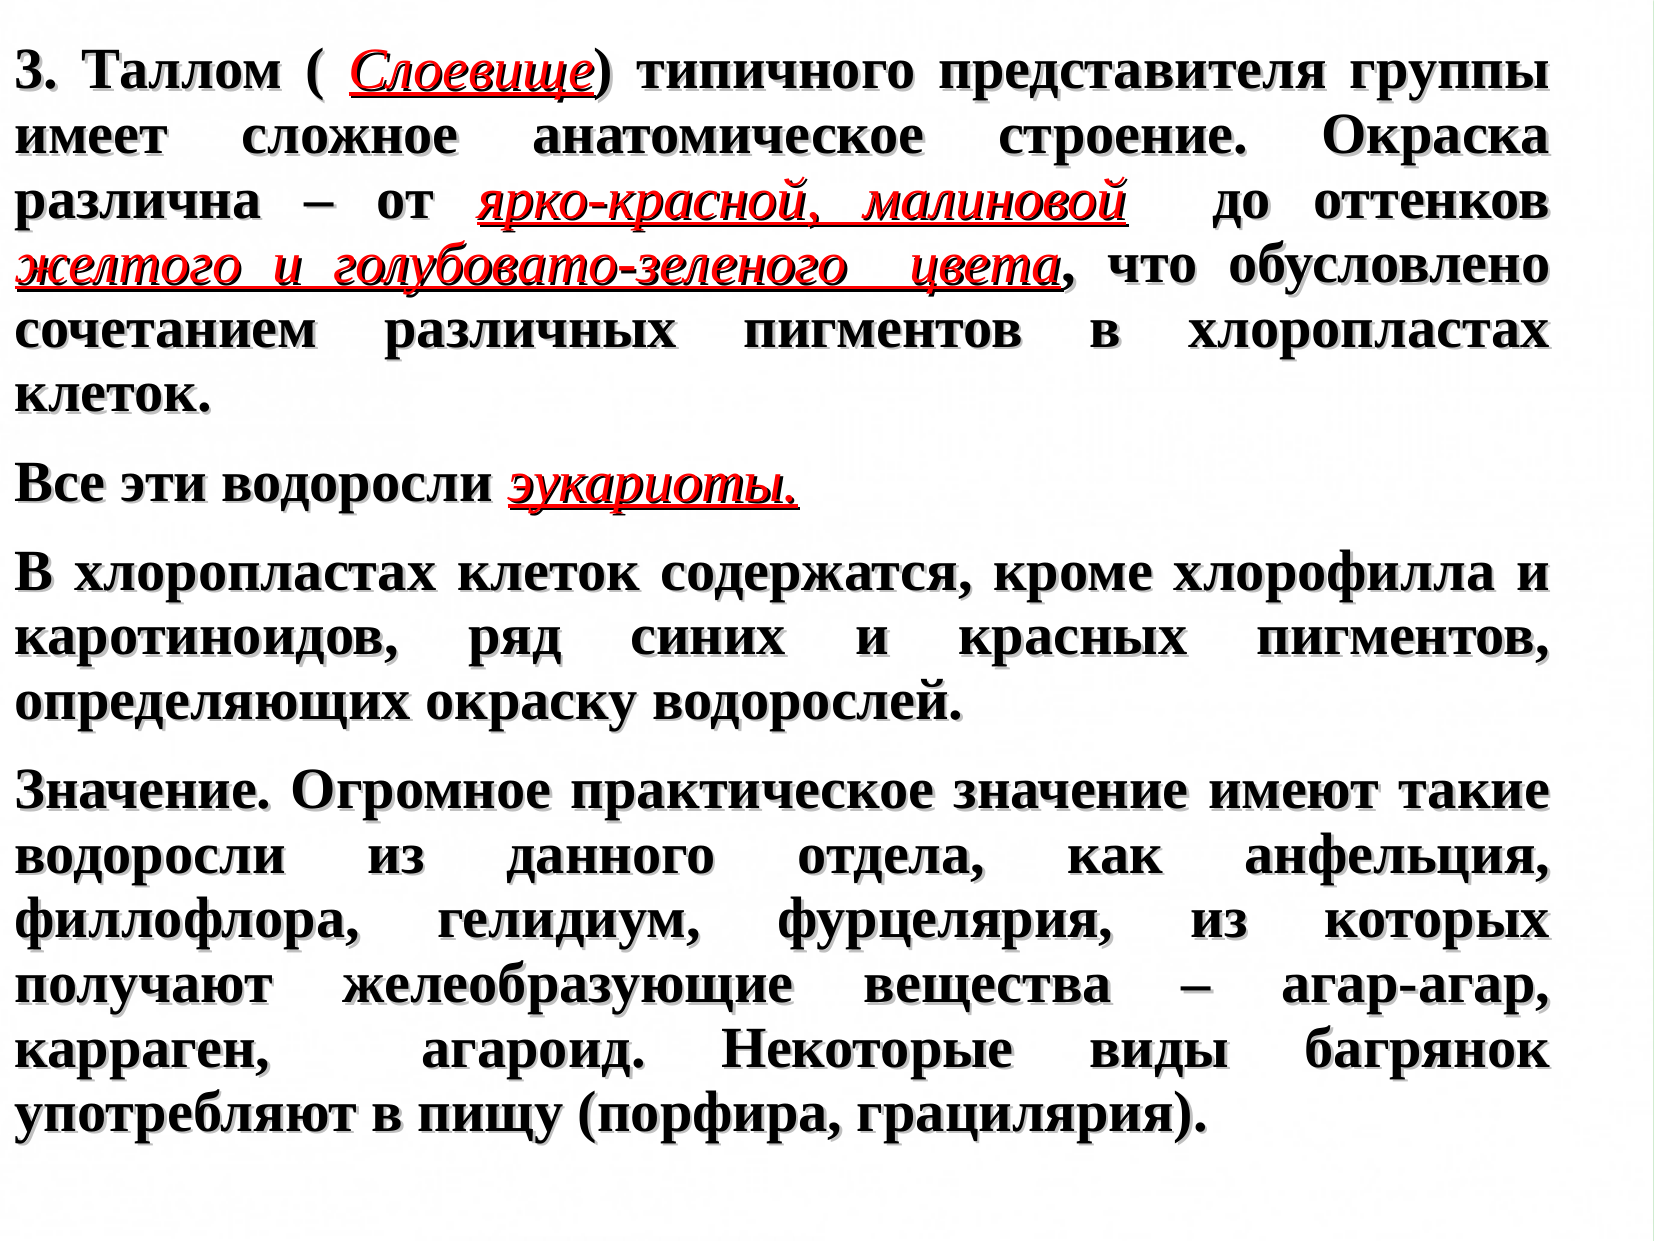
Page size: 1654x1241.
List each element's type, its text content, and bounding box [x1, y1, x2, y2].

text_box 3. Таллом ( Слоевище) типичного представителя группы имеет сложное анатомическое строение. Окраска различна – от ярко-красной, малиновой до оттенков желтого и голубовато-зеленого цвета, что обусловлено сочетанием различных пигментов в хлоропластах клеток. Все эти водоросли эукариоты. В хлоропластах клеток содержатся, кроме хлорофилла и каротиноидов, ряд синих и красных пигментов, определяющих окраску водорослей. Значение. Огромное практическое значение имеют такие водоросли из данного отдела, как анфельция, филлофлора, гелидиум, фурцелярия, из которых получают желеобразующие вещества – агар-агар, карраген, агароид. Некоторые виды багрянок употребляют в пищу (порфира, грацилярия). [0, 29, 1566, 1173]
picture [0, 0, 1654, 1241]
